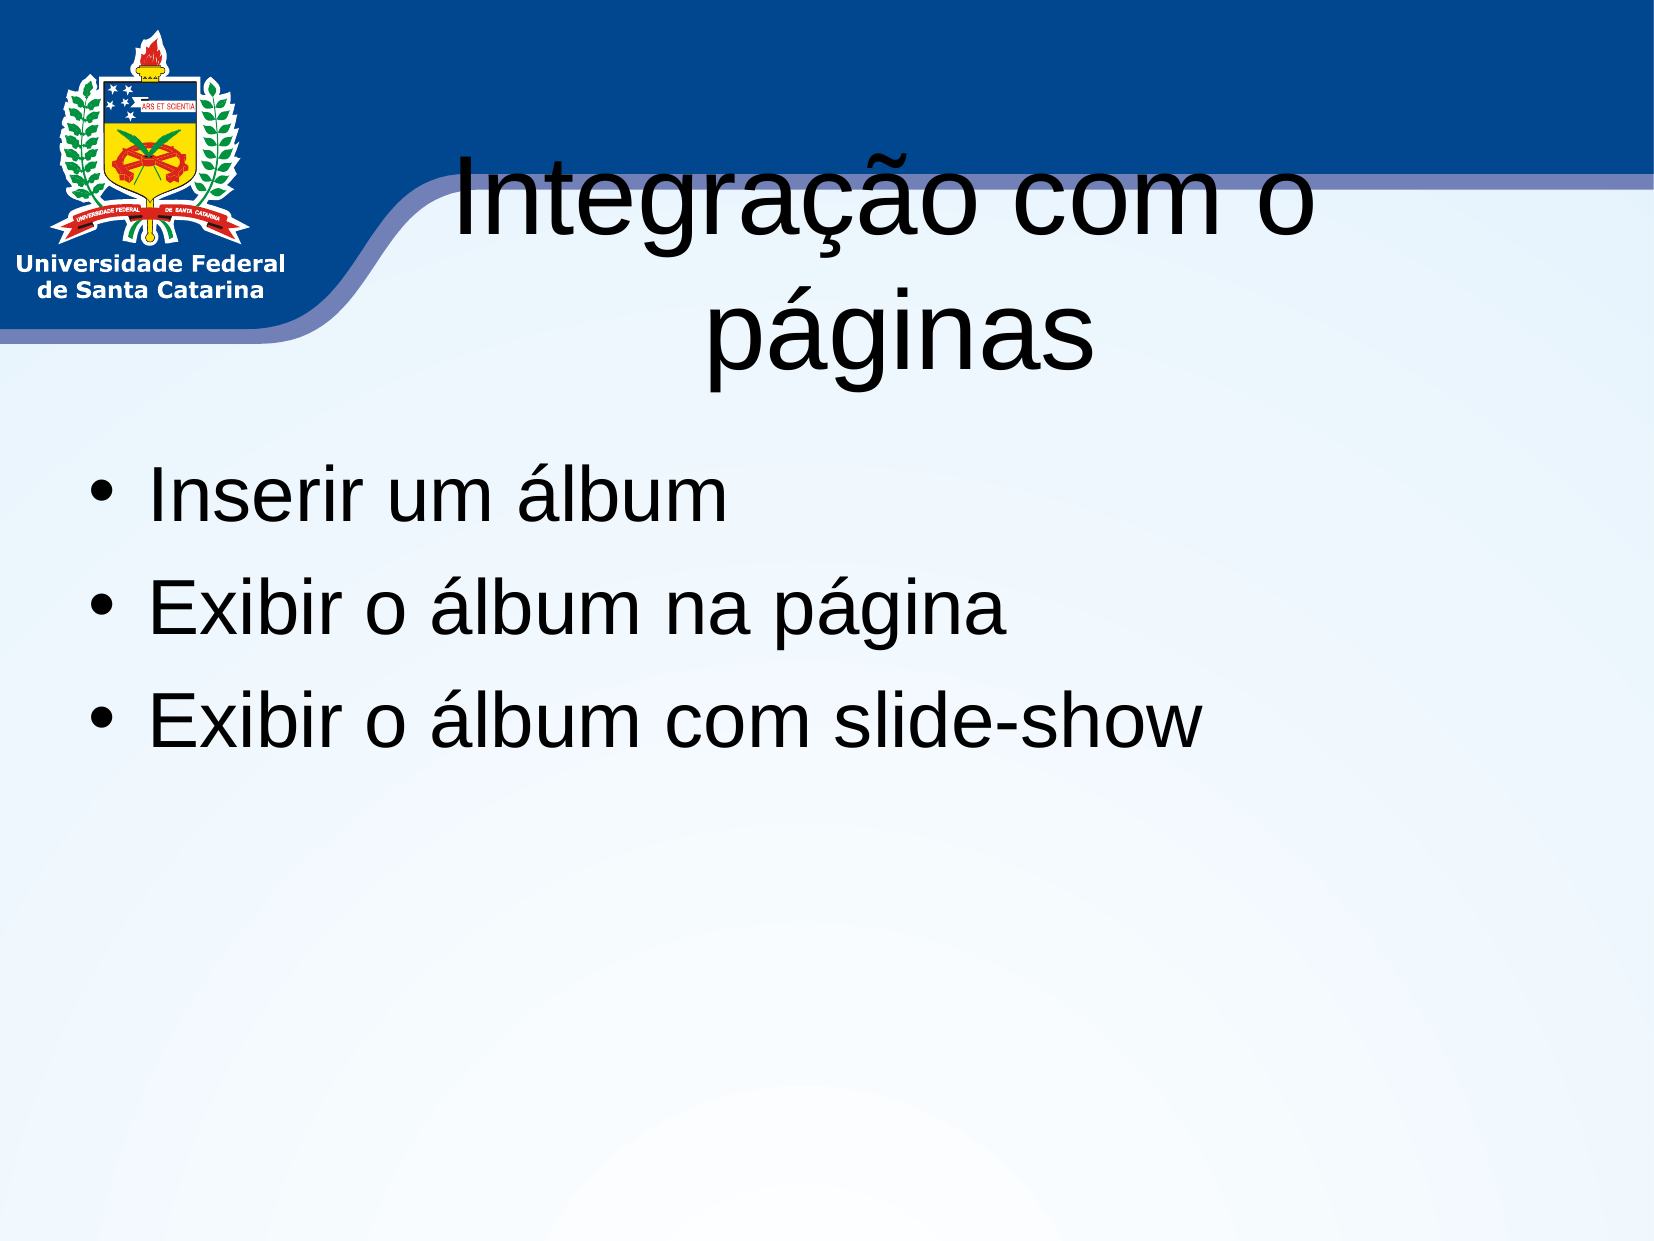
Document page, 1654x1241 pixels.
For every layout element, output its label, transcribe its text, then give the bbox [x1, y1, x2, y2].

title Integração com o páginas [156, 120, 1645, 394]
list Inserir um álbum Exibir o álbum na página Exibir o álbum com slide-show [88, 442, 1577, 765]
